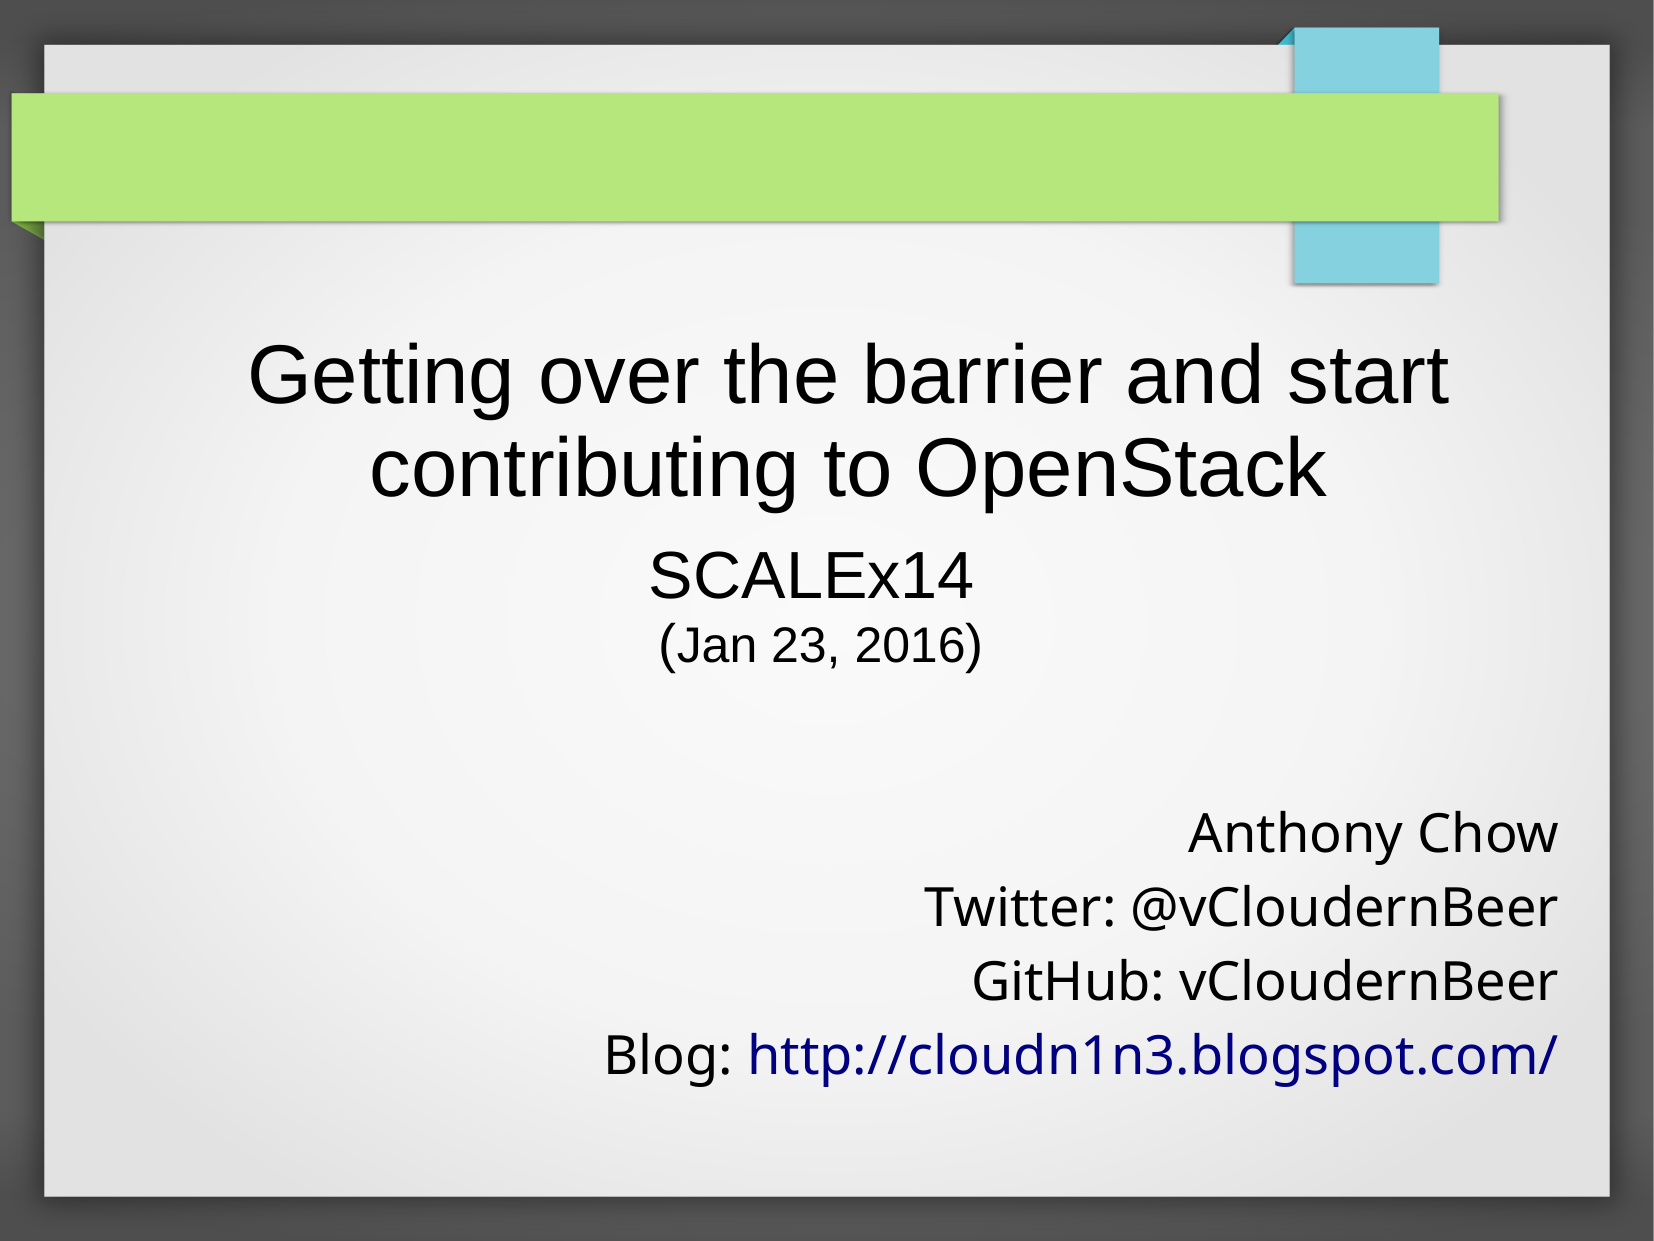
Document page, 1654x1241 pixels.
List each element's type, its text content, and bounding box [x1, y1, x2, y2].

subtitle SCALEx14 (Jan 23, 2016) Anthony Chow Twitter: @vCloudernBeer GitHub: vCloudernBeer Blog: http://cloudn1n3.blogspot.com/ [82, 570, 1561, 1180]
title Getting over the barrier and start contributing to OpenStack [105, 317, 1594, 526]
picture [0, 0, 1654, 1241]
